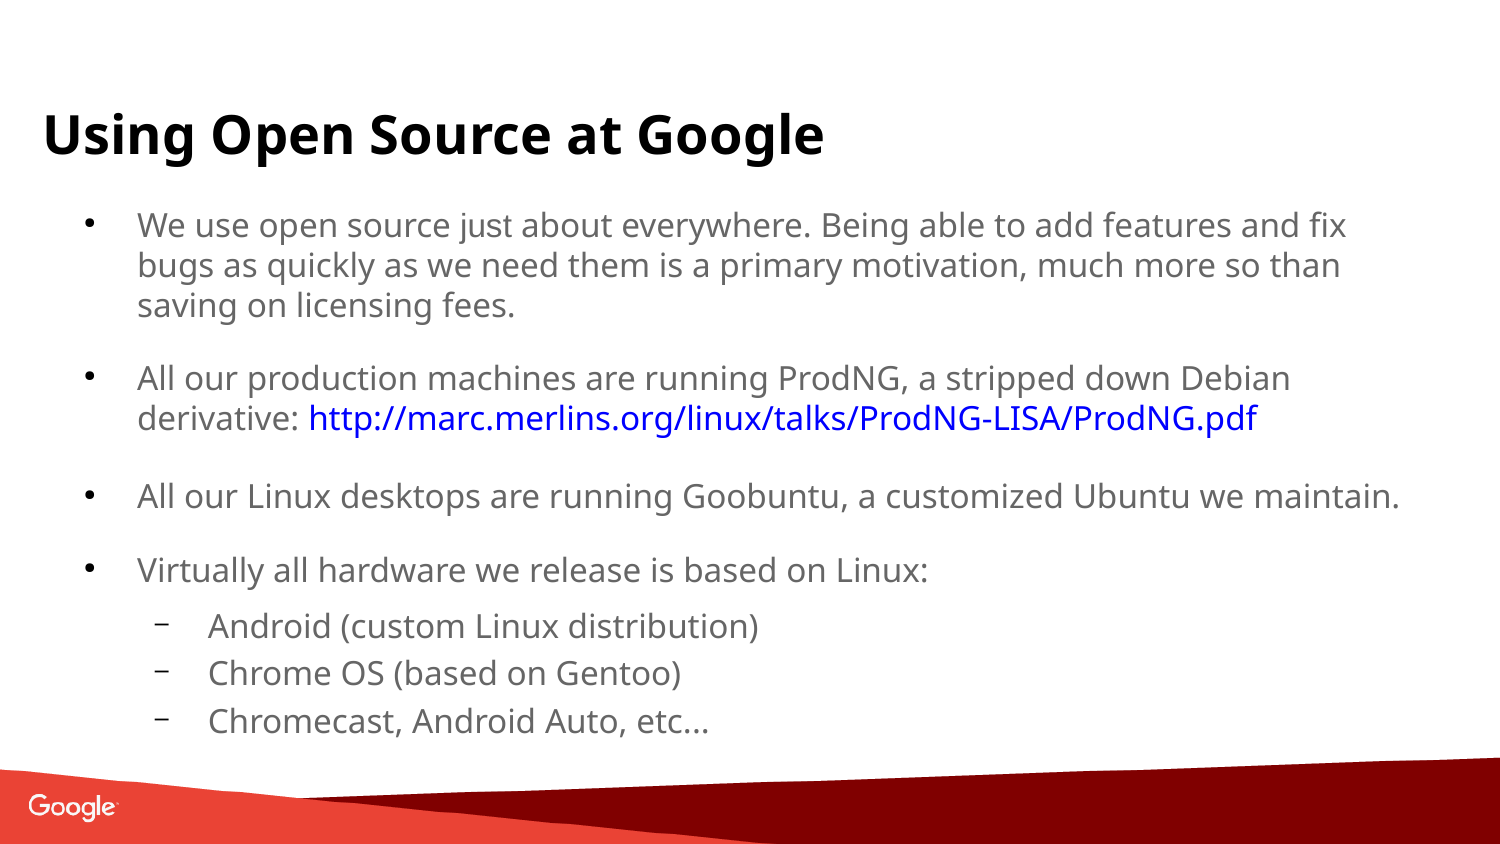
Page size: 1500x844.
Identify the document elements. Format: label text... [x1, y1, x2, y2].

list We use open source just about everywhere. Being able to add features and fix bugs as quickly as we need them is a primary motivation, much more so than saving on licensing fees. All our production machines are running ProdNG, a stripped down Debian derivative: http://marc.merlins.org/linux/talks/ProdNG-LISA/ProdNG.pdf All our Linux desktops are running Goobuntu, a customized Ubuntu we maintain. Virtually all hardware we release is based on Linux: Android (custom Linux distribution) Chrome OS (based on Gentoo) Chromecast, Android Auto, etc... [51, 210, 1449, 750]
picture [0, 0, 1500, 844]
text_box Using Open Source at Google [27, 85, 1478, 210]
